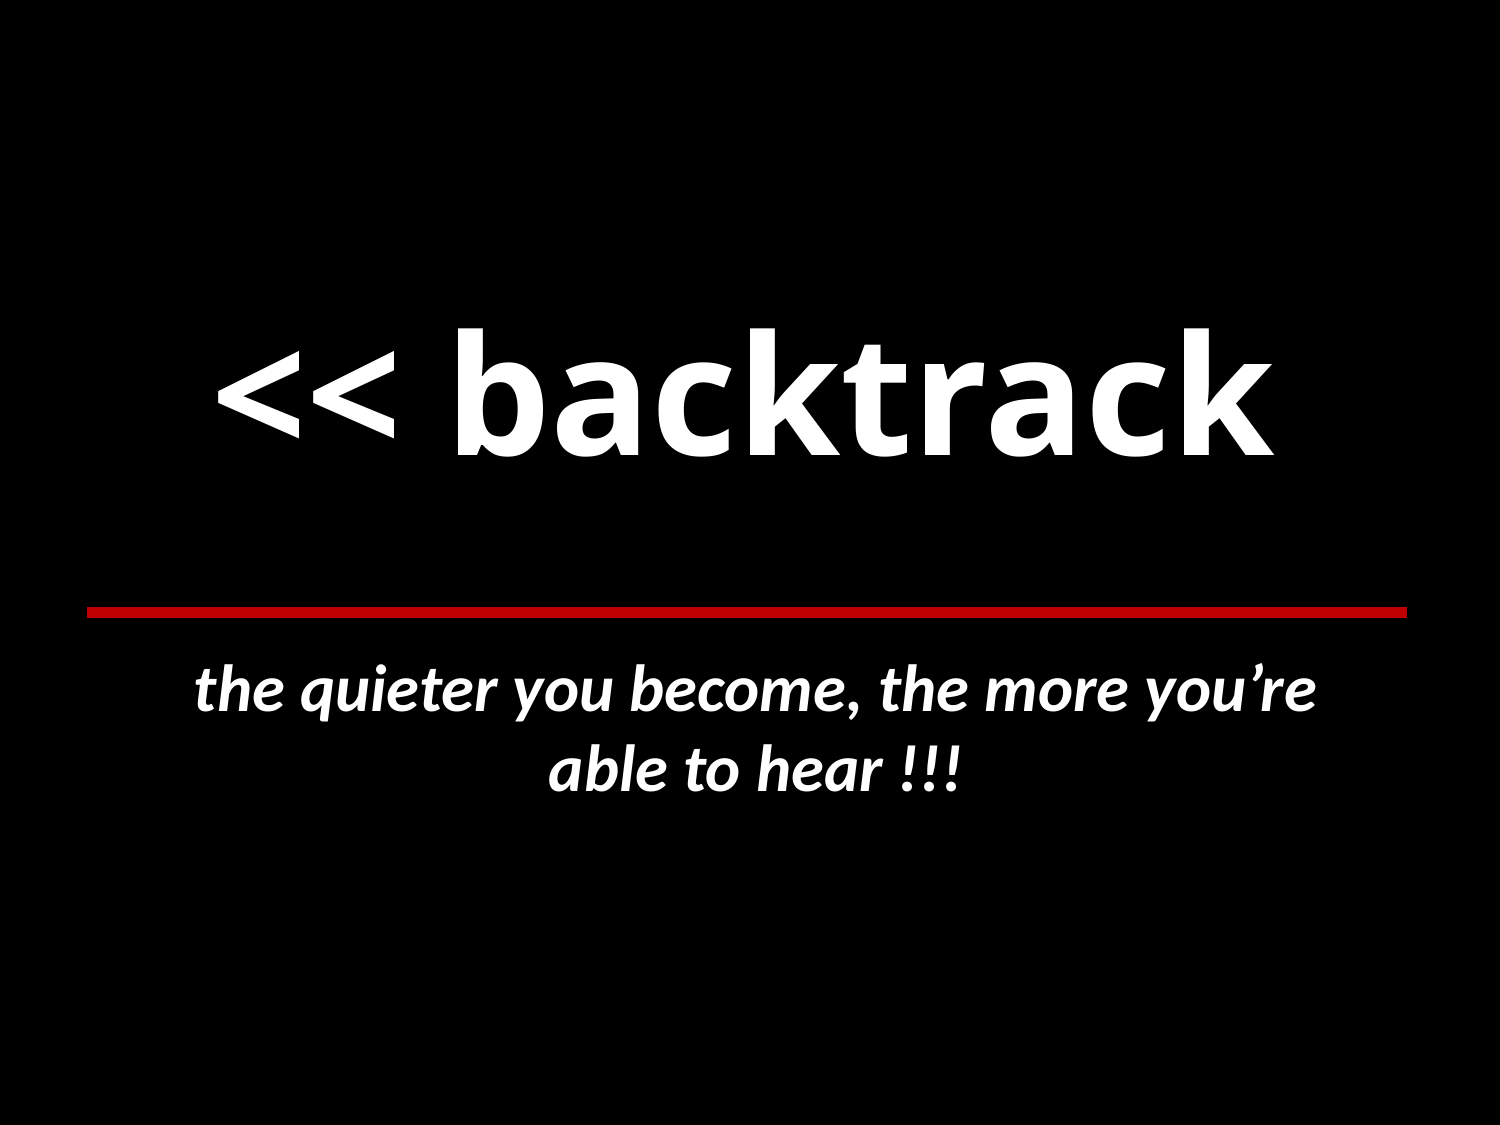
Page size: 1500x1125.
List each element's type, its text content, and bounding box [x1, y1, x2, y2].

subtitle the quieter you become, the more you’re able to hear !!! [125, 637, 1388, 938]
title << backtrack [50, 187, 1438, 591]
